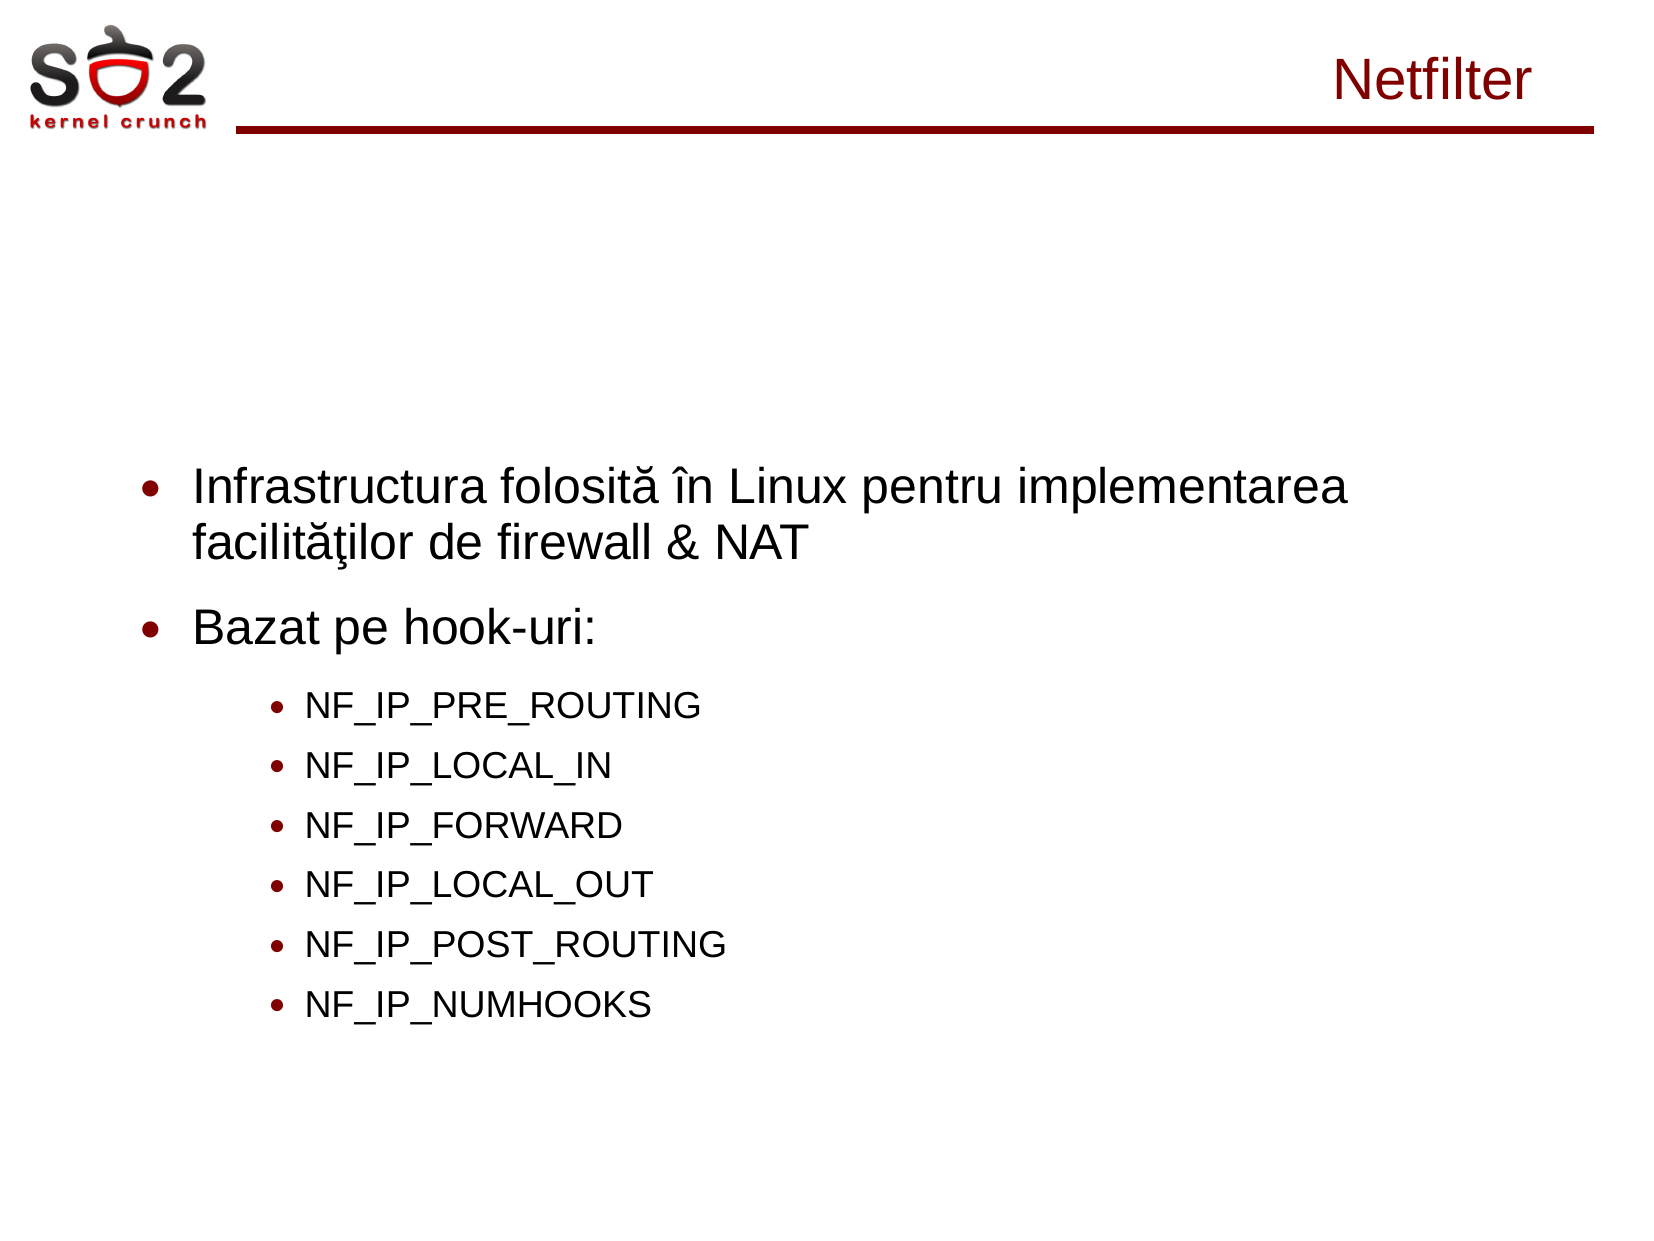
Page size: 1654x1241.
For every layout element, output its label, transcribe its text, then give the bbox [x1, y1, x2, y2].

picture [29, 23, 121, 130]
list Infrastructura folosită în Linux pentru implementarea facilităţilor de firewall & NAT Bazat pe hook-uri: NF_IP_PRE_ROUTING NF_IP_LOCAL_IN NF_IP_FORWARD NF_IP_LOCAL_OUT NF_IP_POST_ROUTING NF_IP_NUMHOOKS [121, 372, 1534, 1154]
title Netfilter [121, 11, 1534, 148]
